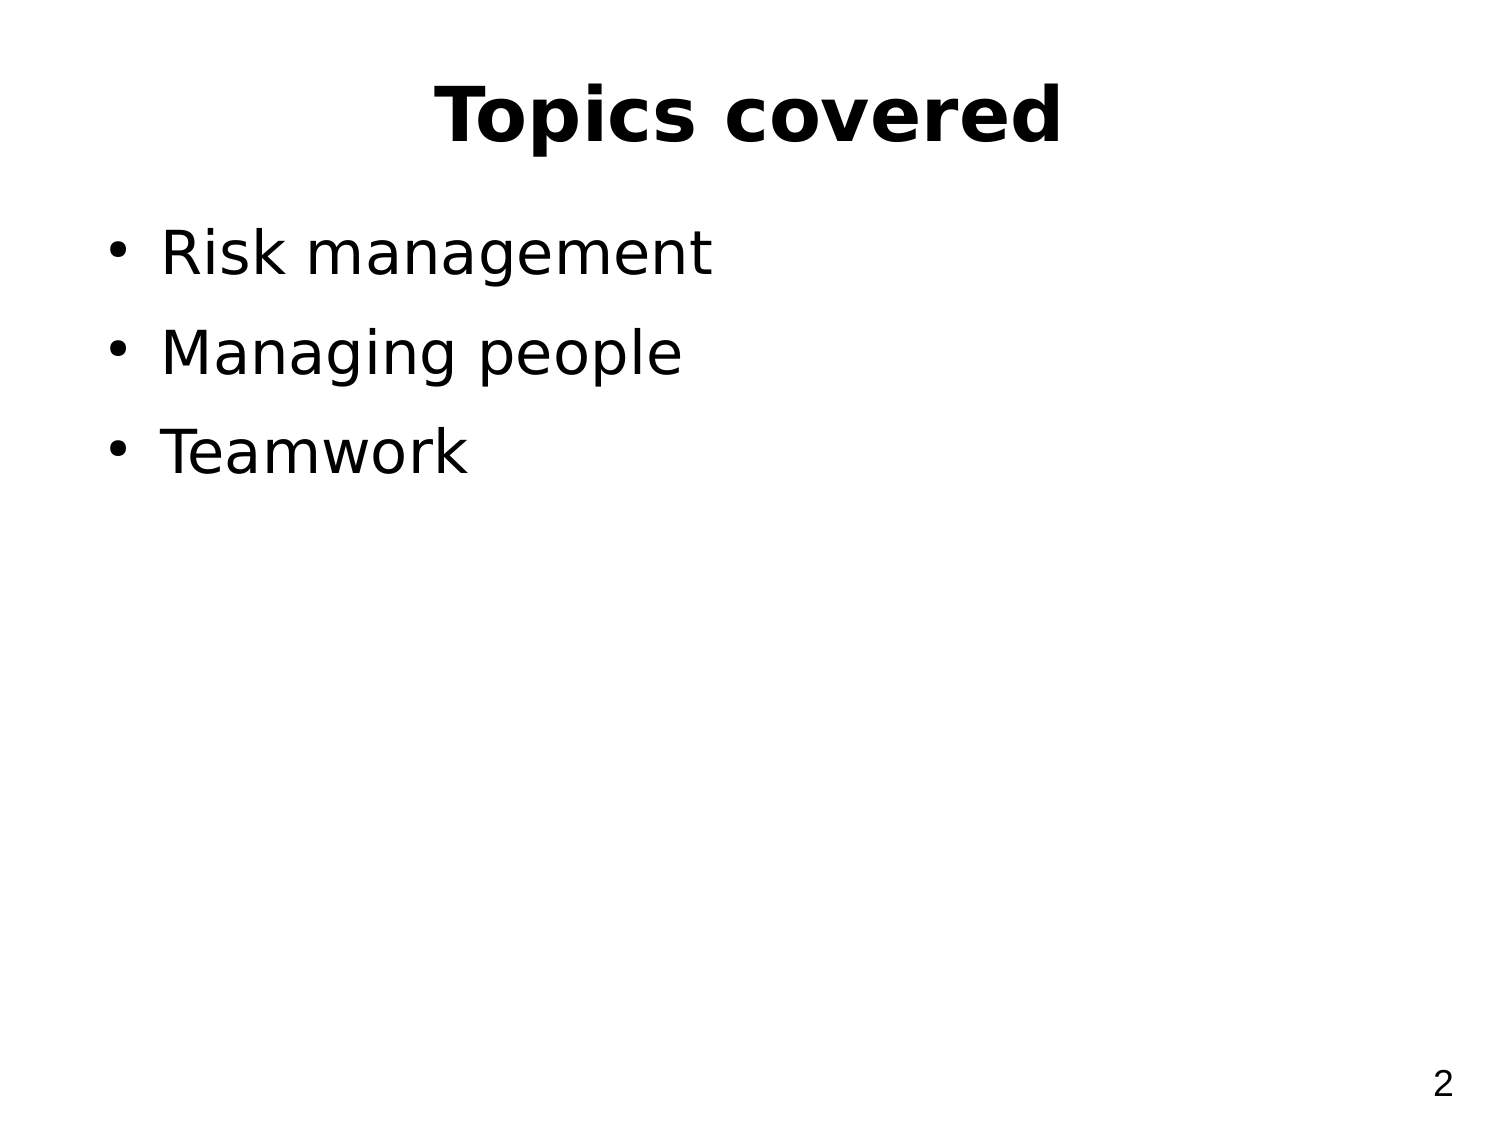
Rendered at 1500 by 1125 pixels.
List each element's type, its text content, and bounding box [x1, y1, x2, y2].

list Risk management Managing people Teamwork [75, 206, 1425, 1093]
title Topics covered [75, 44, 1425, 177]
